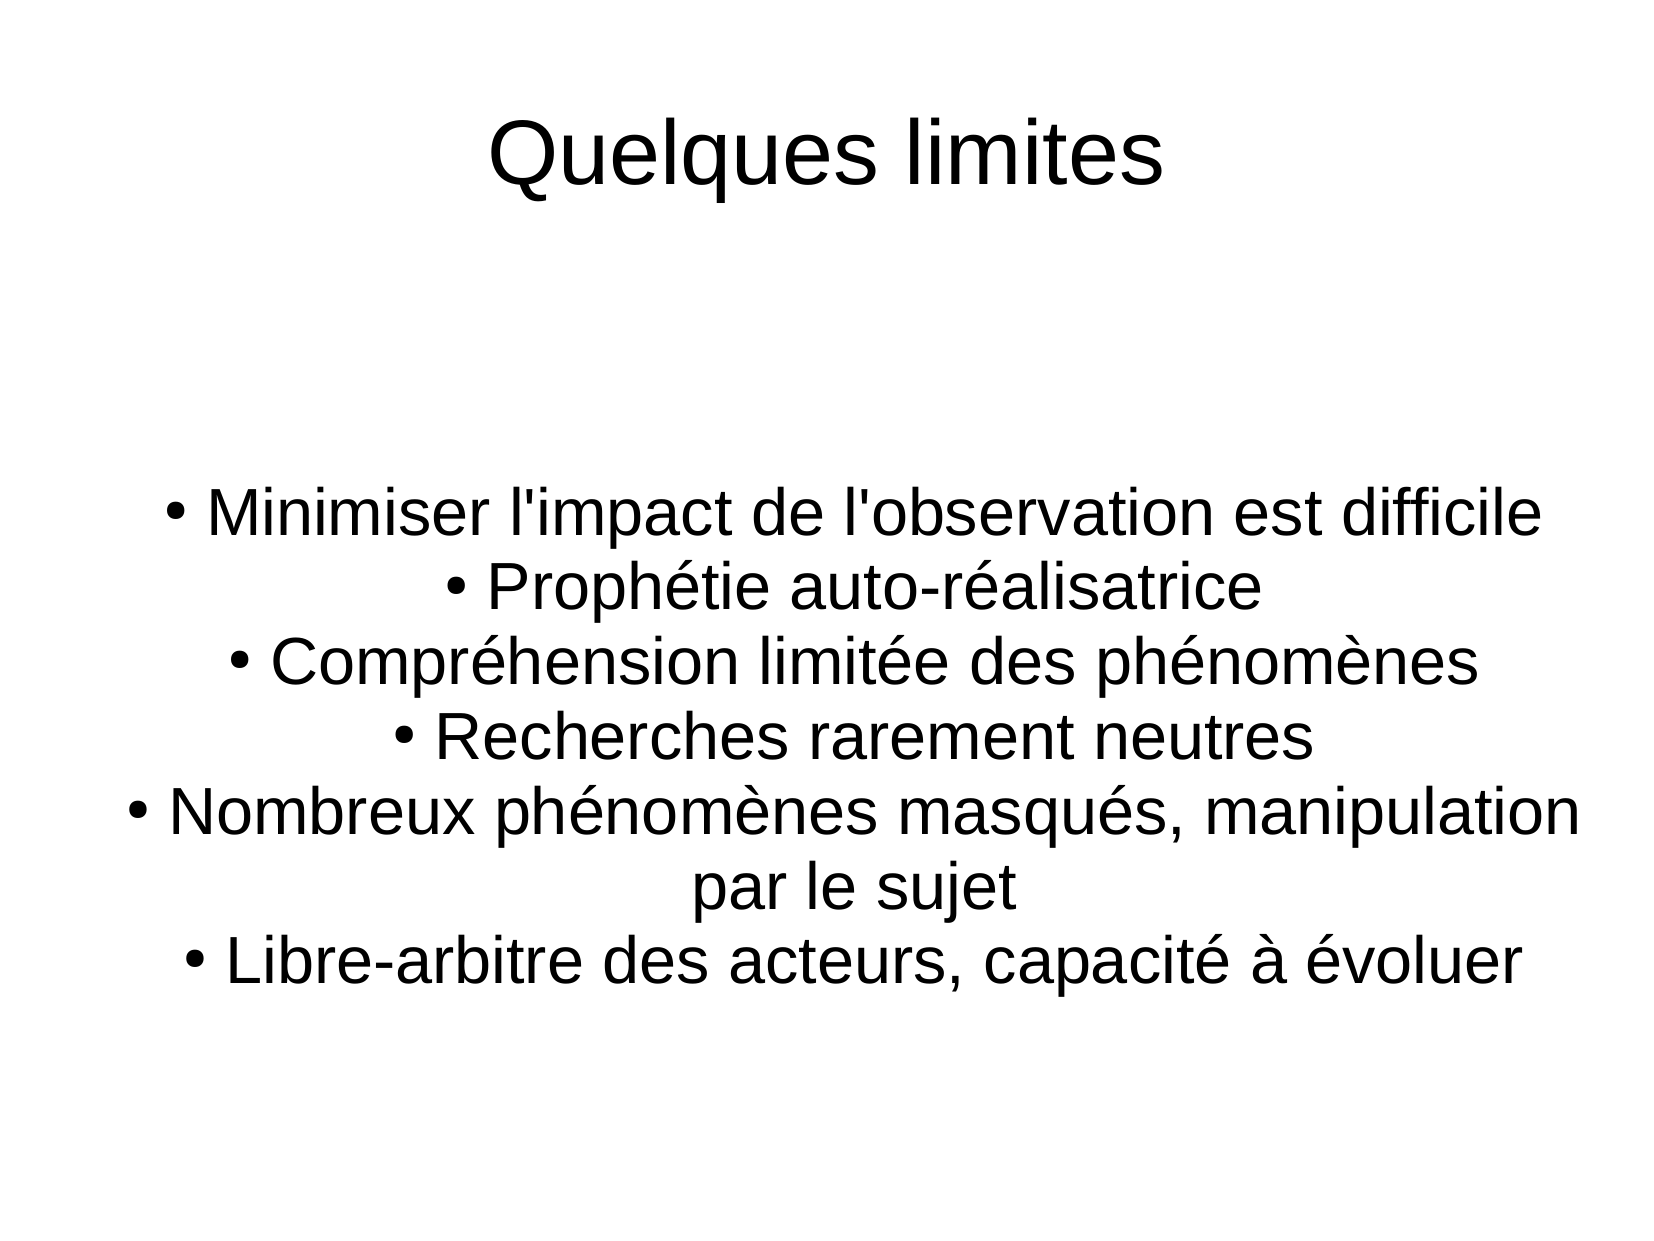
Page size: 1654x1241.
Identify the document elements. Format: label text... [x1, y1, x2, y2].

title Quelques limites [82, 56, 1571, 250]
subtitle Minimiser l'impact de l'observation est difficile Prophétie auto-réalisatrice Compréhension limitée des phénomènes Recherches rarement neutres Nombreux phénomènes masqués, manipulation par le sujet Libre-arbitre des acteurs, capacité à évoluer [110, 334, 1599, 1139]
